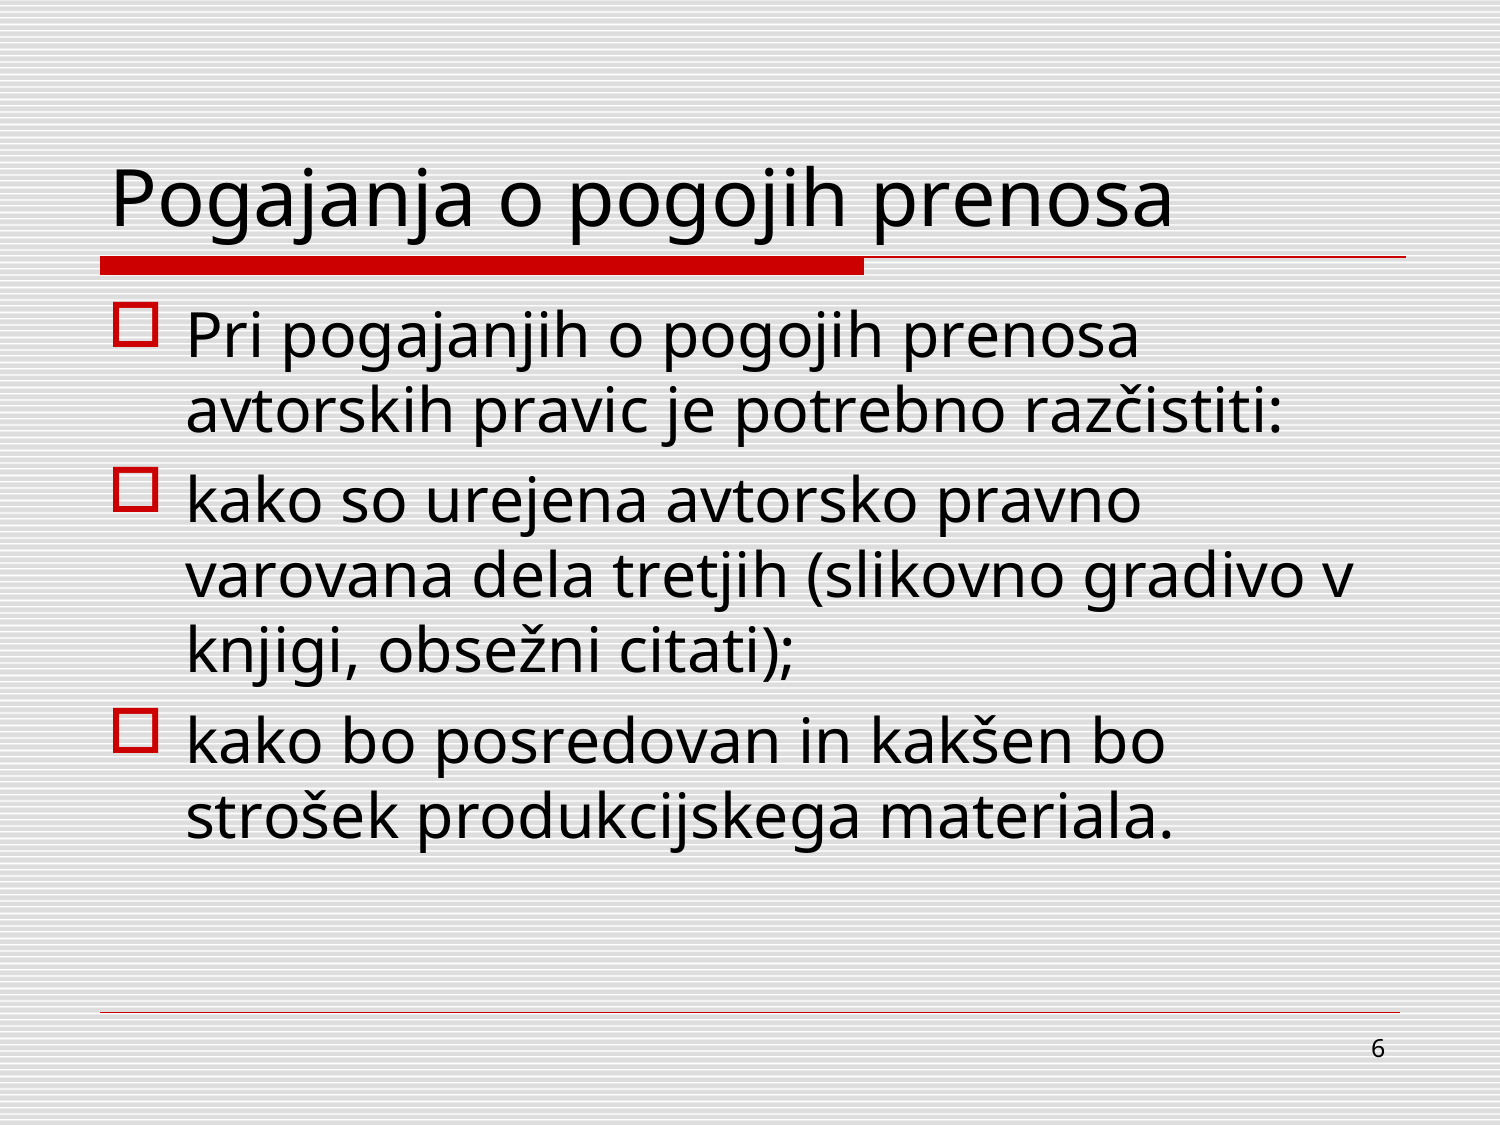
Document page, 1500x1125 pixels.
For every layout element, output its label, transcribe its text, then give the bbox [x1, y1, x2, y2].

title Pogajanja o pogojih prenosa [94, 49, 1407, 250]
text_box <number> [1074, 1024, 1401, 1103]
list Pri pogajanjih o pogojih prenosa avtorskih pravic je potrebno razčistiti: kako so urejena avtorsko pravno varovana dela tretjih (slikovno gradivo v knjigi, obsežni citati); kako bo posredovan in kakšen bo strošek produkcijskega materiala. [92, 287, 1406, 988]
picture [0, 0, 1500, 1125]
